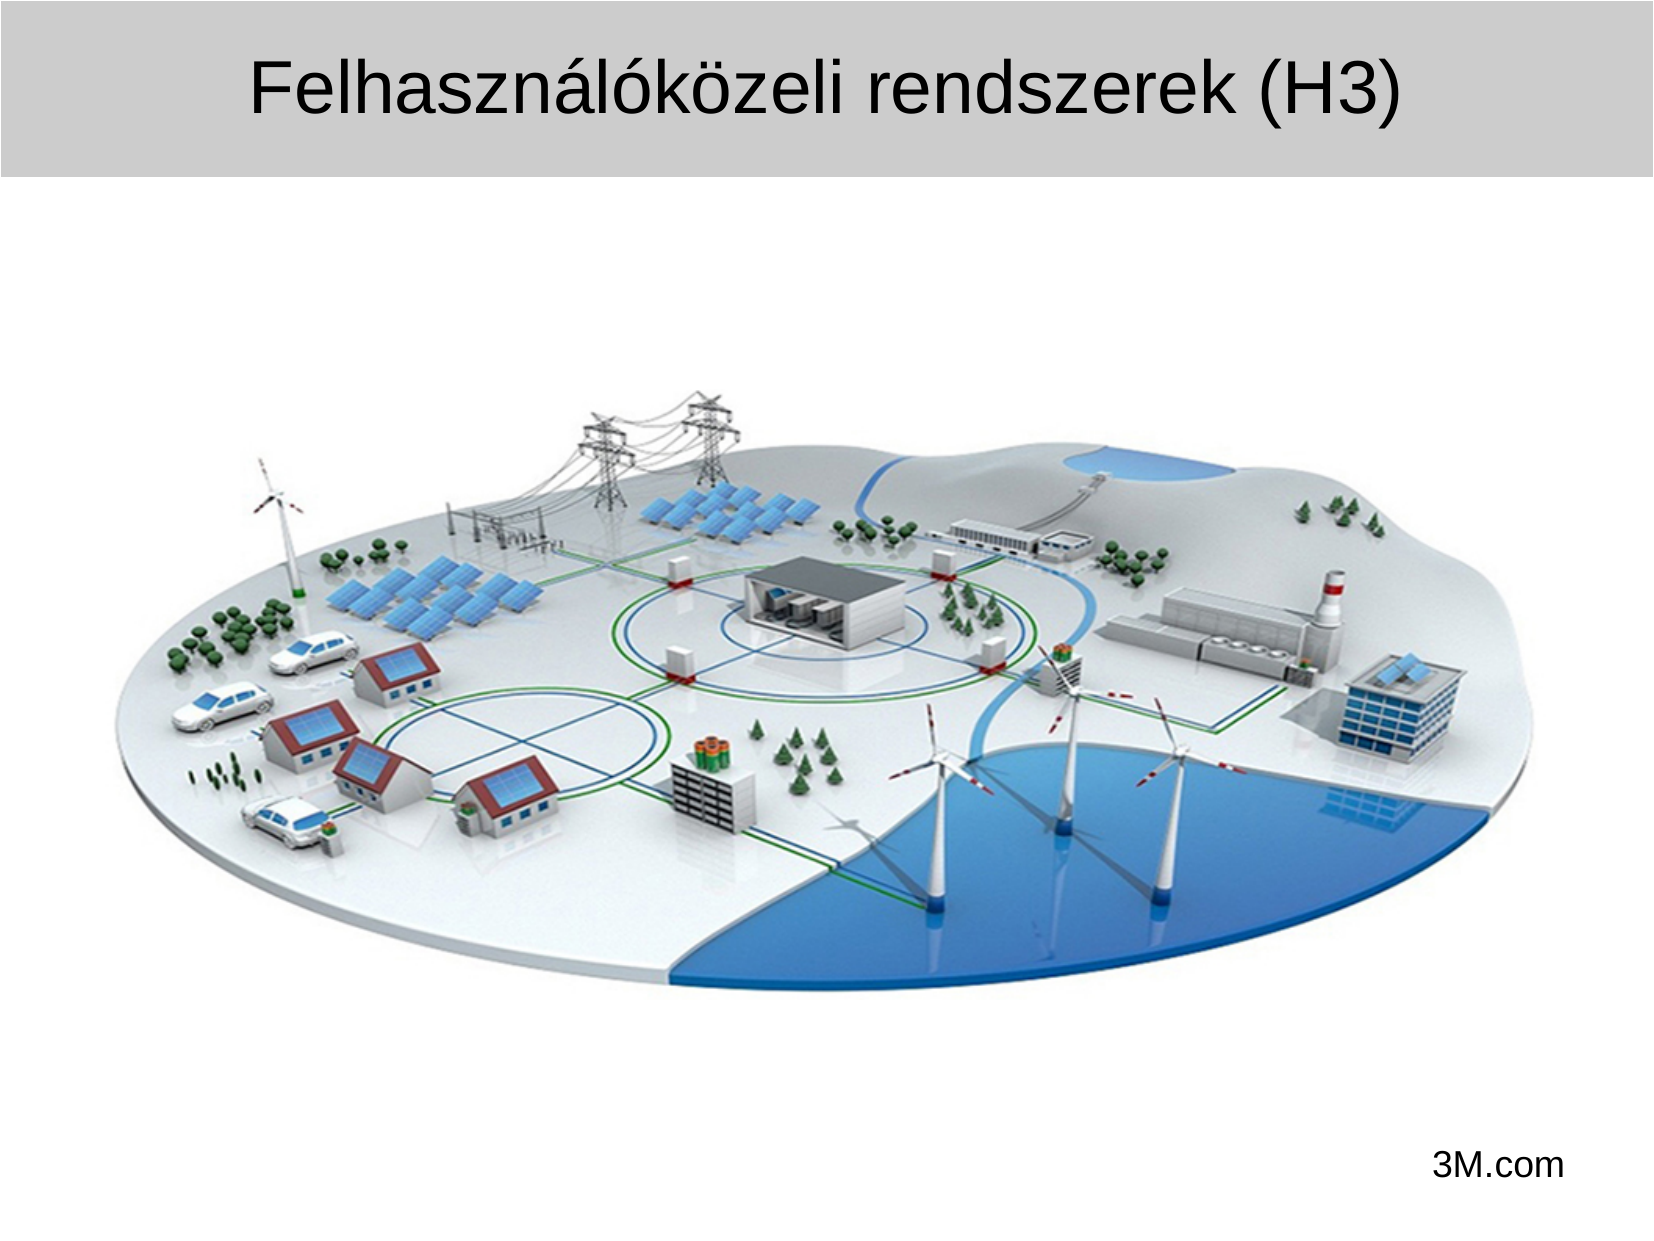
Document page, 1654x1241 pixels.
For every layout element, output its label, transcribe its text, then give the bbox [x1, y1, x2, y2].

text_box Felhasználóközeli rendszerek (H3) [0, 0, 1654, 178]
text_box 3M.com [1417, 1136, 1589, 1194]
picture [94, 389, 1564, 1000]
